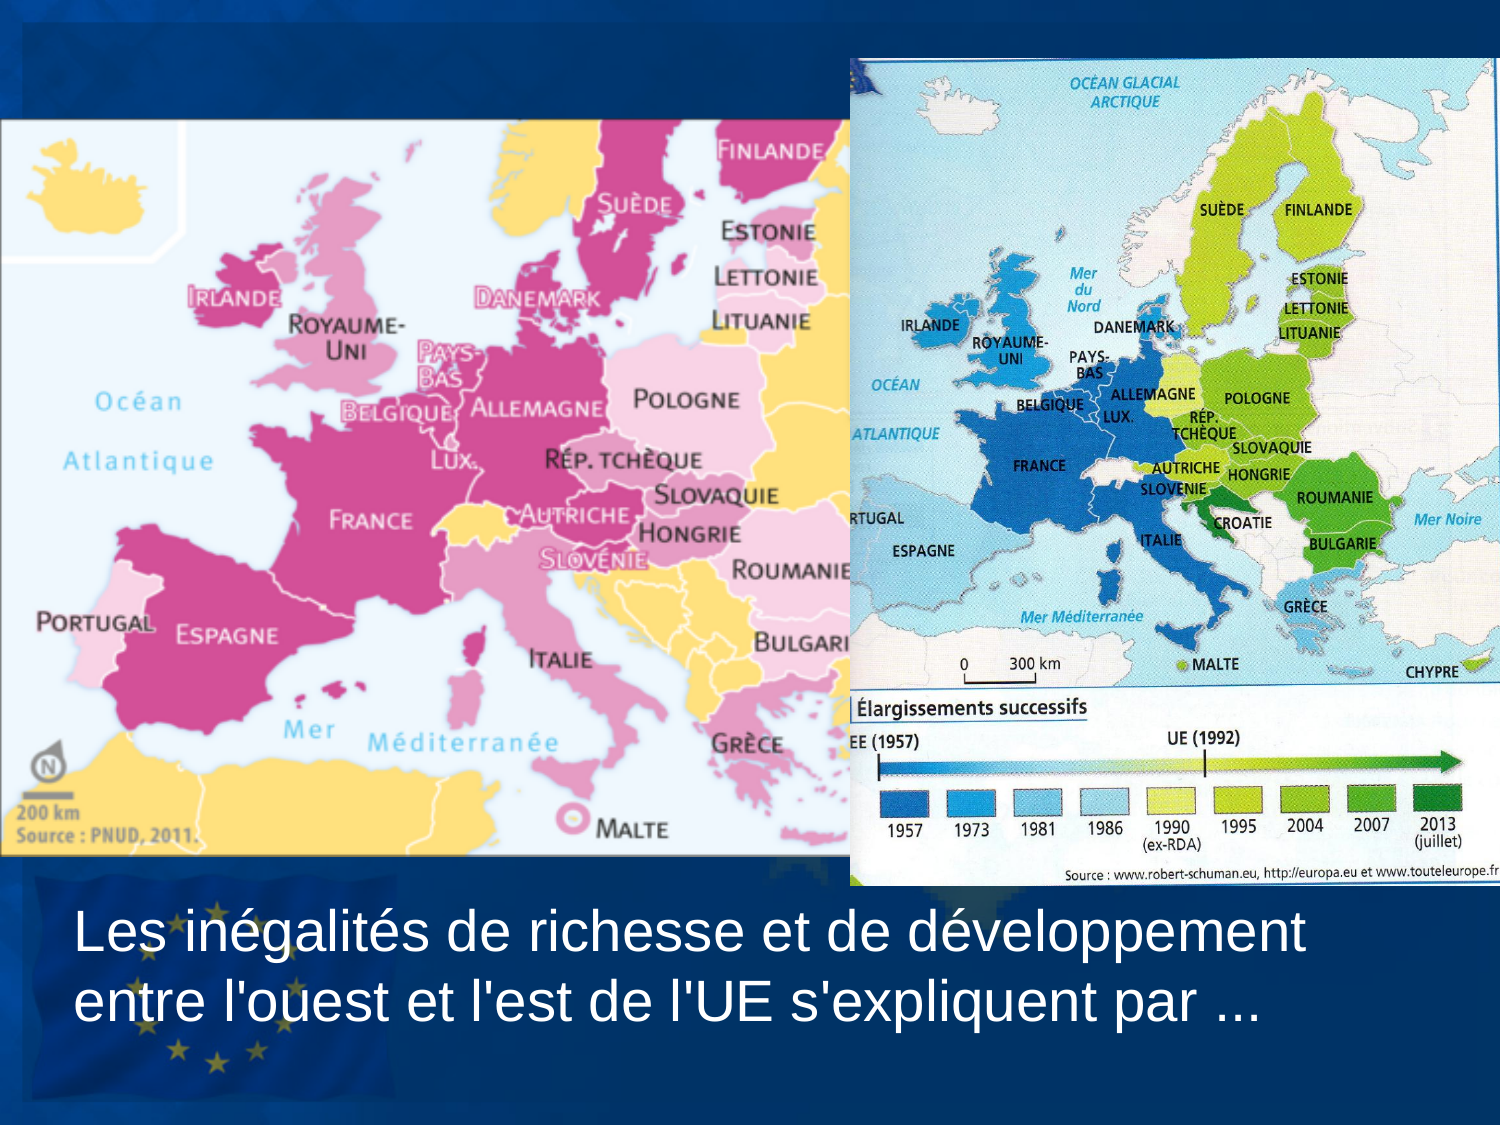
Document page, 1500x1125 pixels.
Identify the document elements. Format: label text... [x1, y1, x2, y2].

picture [0, 0, 1500, 1125]
text_box [0, 118, 850, 857]
text_box Les inégalités de richesse et de développement entre l'ouest et l'est de l'UE s'expliquent par ... [59, 885, 1447, 1111]
